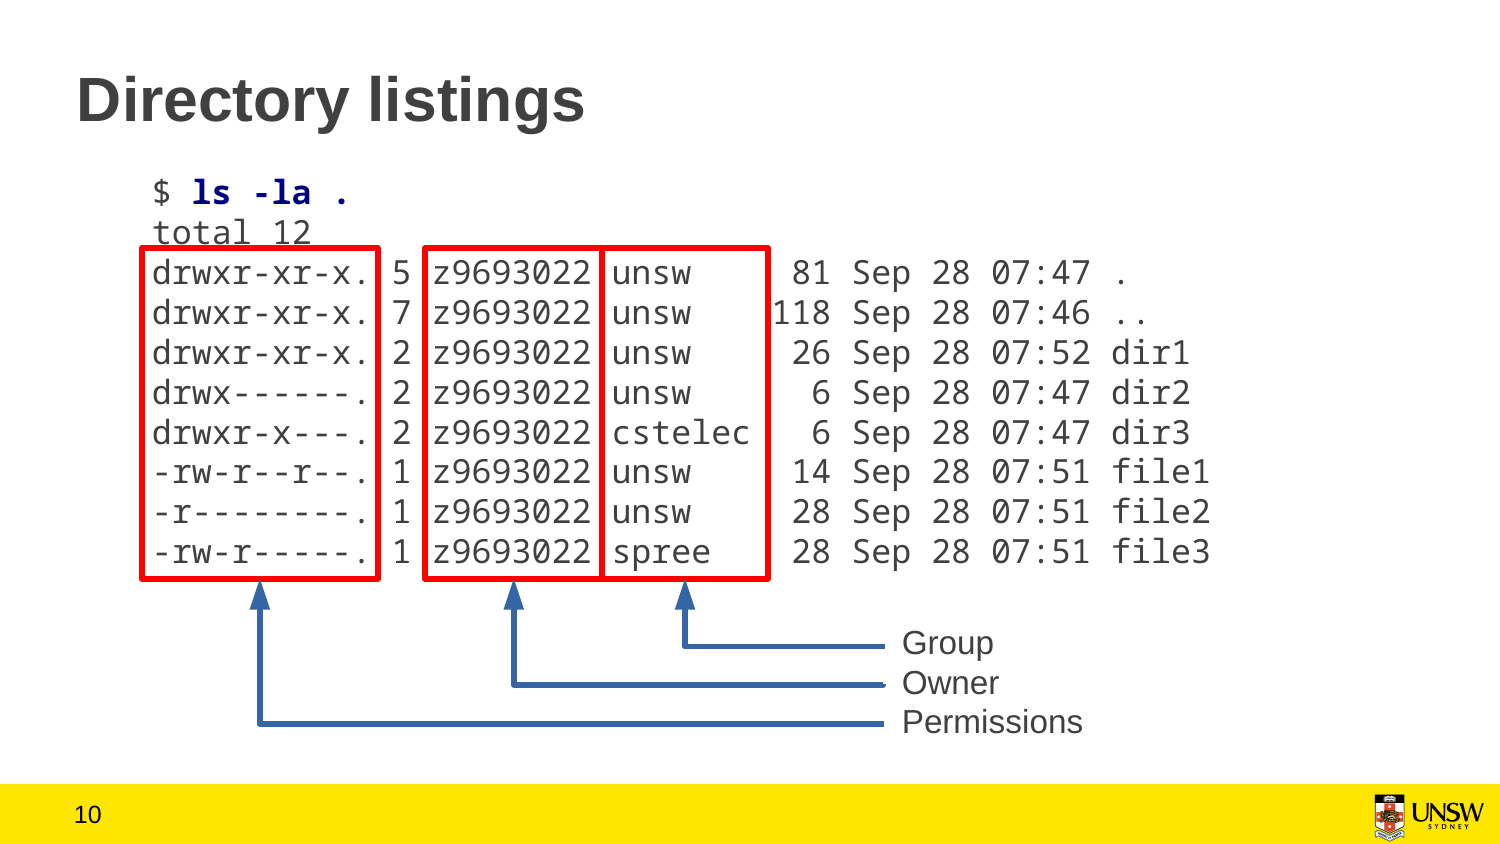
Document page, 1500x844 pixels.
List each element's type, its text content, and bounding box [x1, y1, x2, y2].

picture [0, 784, 1500, 844]
list $ ls -la . total 12 drwxr-xr-x. 5 z9693022 unsw 81 Sep 28 07:47 . drwxr-xr-x. 7 z9693022 unsw 118 Sep 28 07:46 .. drwxr-xr-x. 2 z9693022 unsw 26 Sep 28 07:52 dir1 drwx------. 2 z9693022 unsw 6 Sep 28 07:47 dir2 drwxr-x---. 2 z9693022 cstelec 6 Sep 28 07:47 dir3 -rw-r--r--. 1 z9693022 unsw 14 Sep 28 07:51 file1 -r--------. 1 z9693022 unsw 28 Sep 28 07:51 file2 -rw-r-----. 1 z9693022 spree 28 Sep 28 07:51 file3 Group Owner Permissions [76, 171, 1424, 762]
title Directory listings [76, 59, 1427, 136]
text_box <number> [59, 791, 219, 839]
